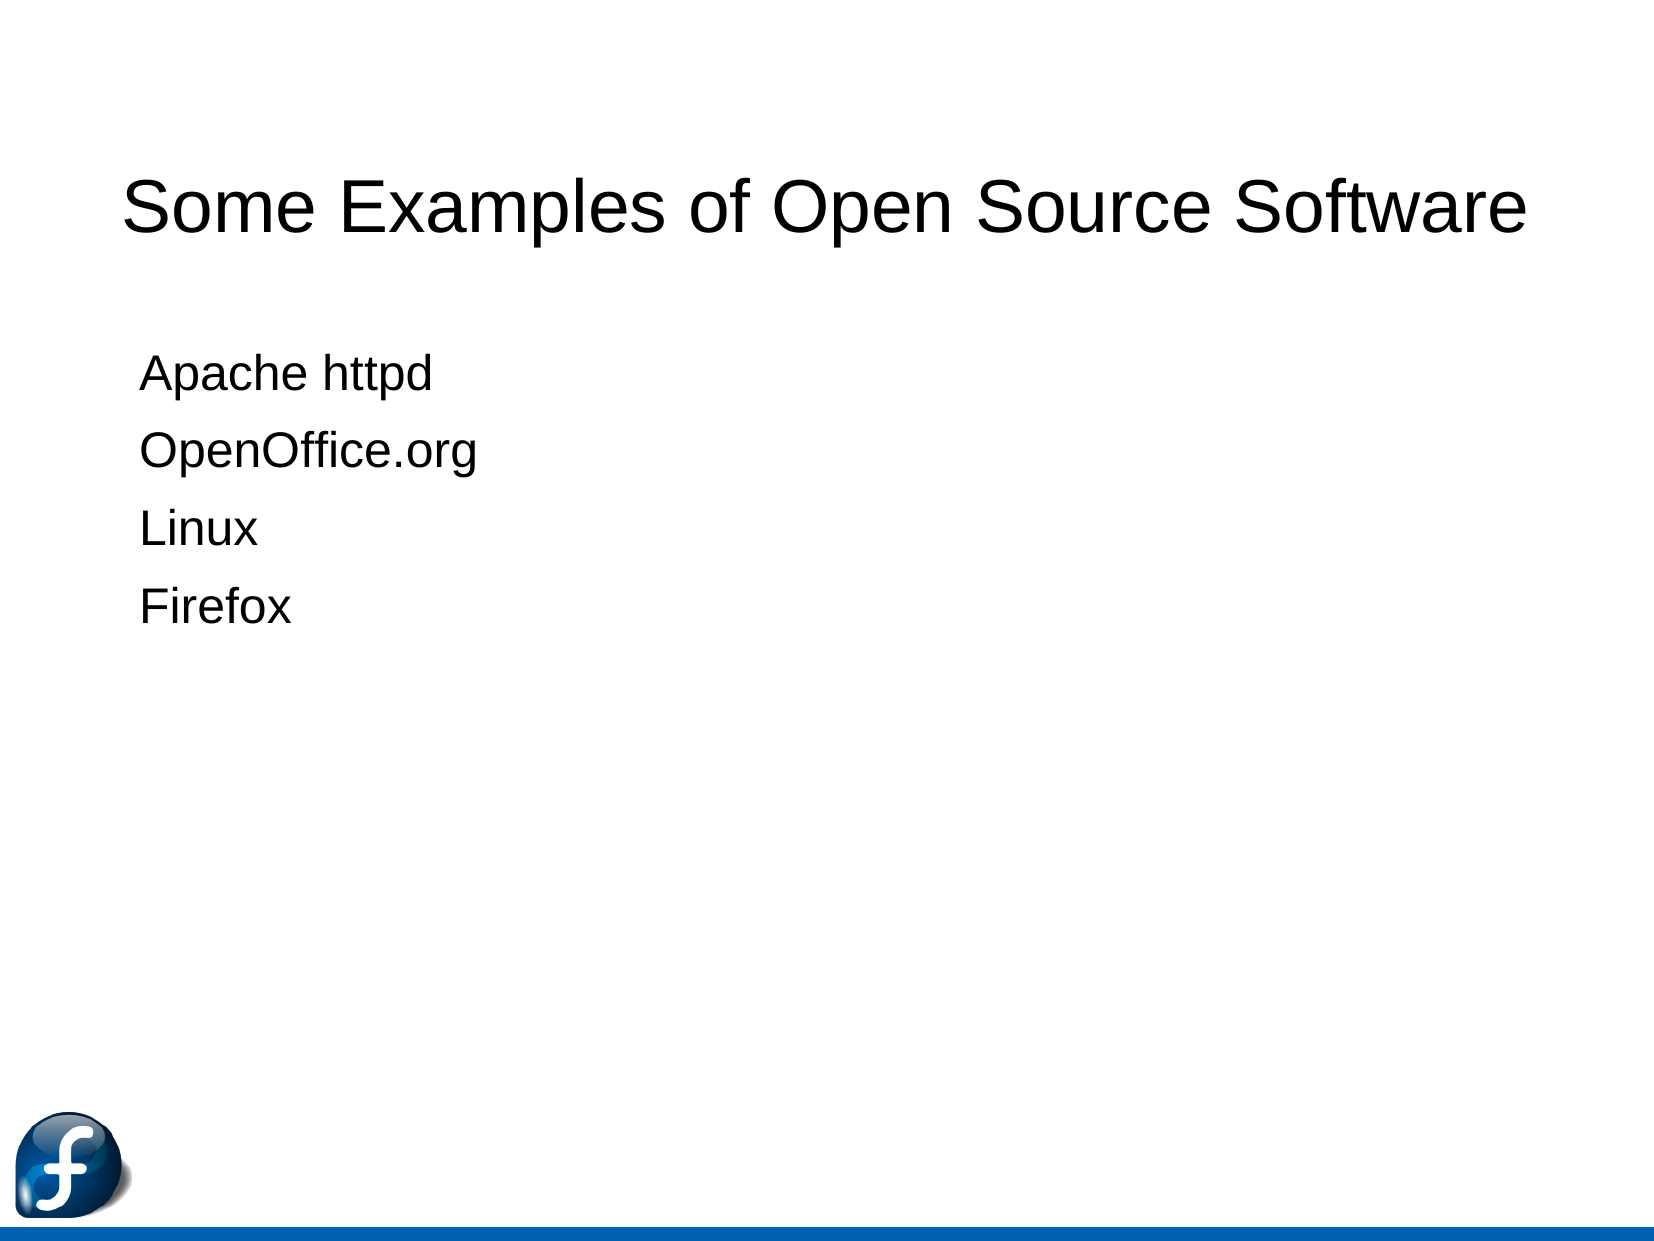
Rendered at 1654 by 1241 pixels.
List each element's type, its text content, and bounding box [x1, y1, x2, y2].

list Apache httpd OpenOffice.org Linux Firefox [121, 344, 1533, 1127]
text_box [187, 225, 1388, 286]
picture [11, 1105, 133, 1227]
title Some Examples of Open Source Software [121, 102, 1533, 311]
